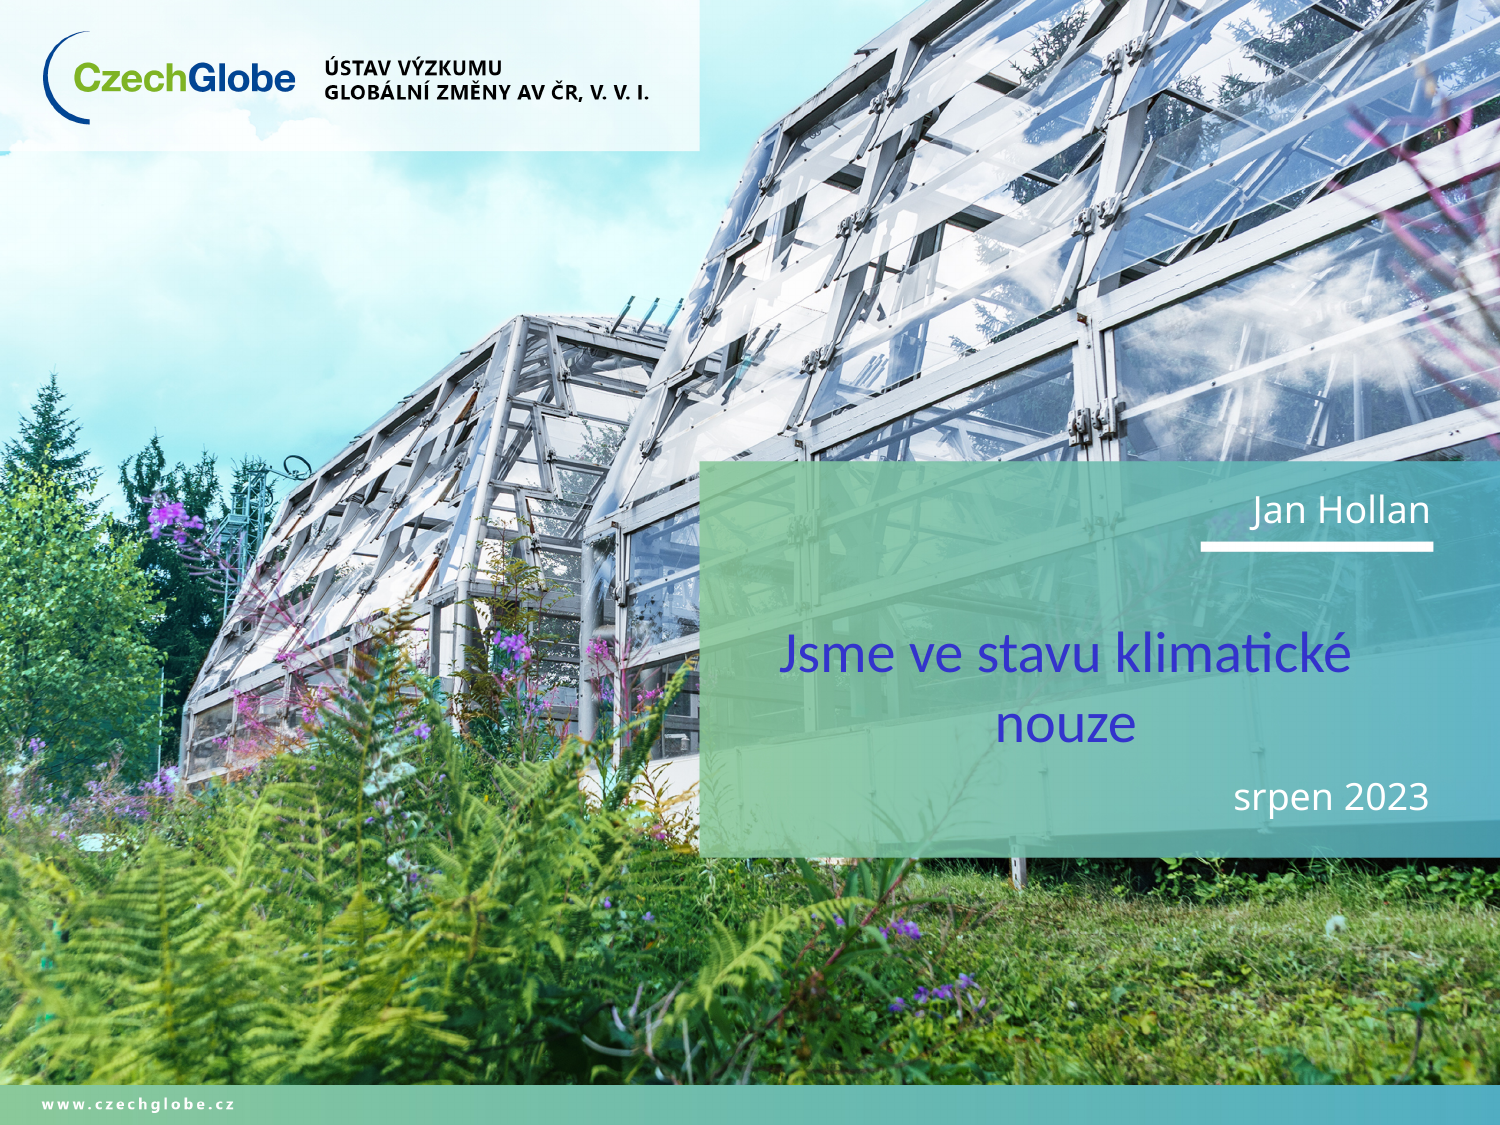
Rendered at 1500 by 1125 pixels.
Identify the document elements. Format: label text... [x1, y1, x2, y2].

text_box Jsme ve stavu klimatické nouze srpen 2023 [701, 614, 1430, 924]
text_box Jan Hollan [723, 478, 1447, 557]
picture [0, 0, 1500, 1125]
